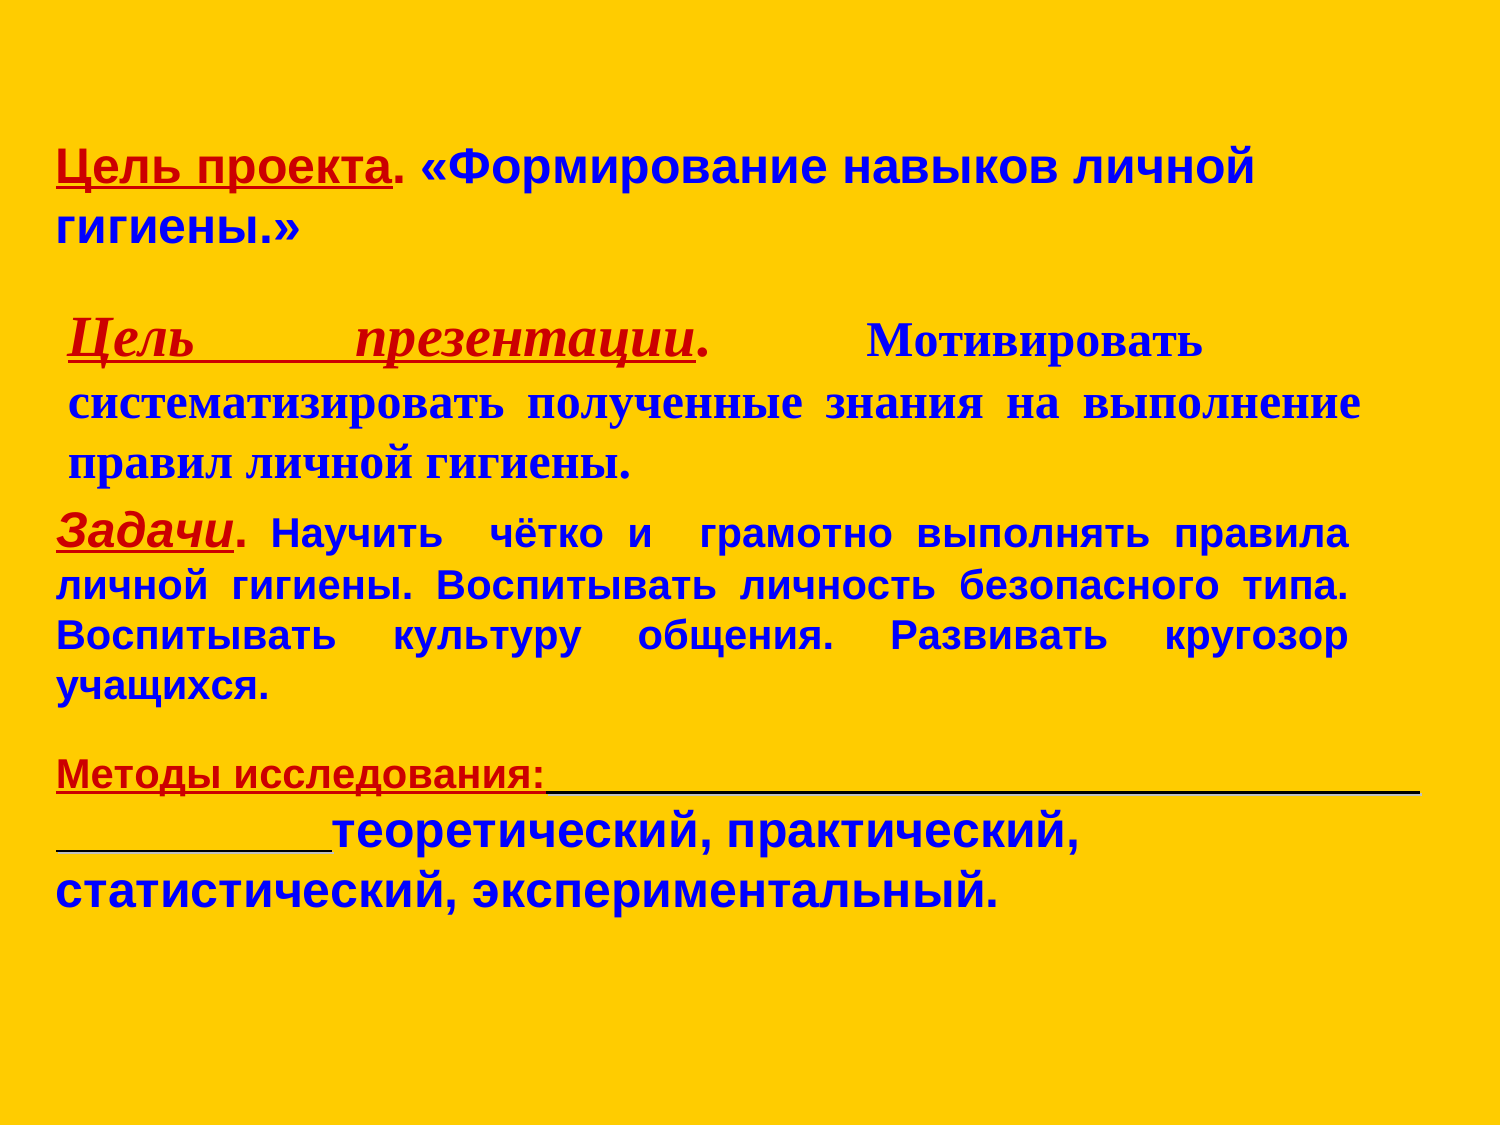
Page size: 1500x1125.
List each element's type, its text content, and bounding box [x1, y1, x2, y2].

text_box Цель проекта. «Формирование навыков личной гигиены.» [41, 125, 1471, 261]
text_box Методы исследования: теоретический, практический, статистический, экспериментальный. [41, 739, 1436, 926]
text_box Задачи. Научить чётко и грамотно выполнять правила личной гигиены. Воспитывать личность безопасного типа. Воспитывать культуру общения. Развивать кругозор учащихся. [41, 489, 1365, 716]
text_box Цель презентации. Мотивировать систематизировать полученные знания на выполнение правил личной гигиены. [53, 290, 1377, 497]
